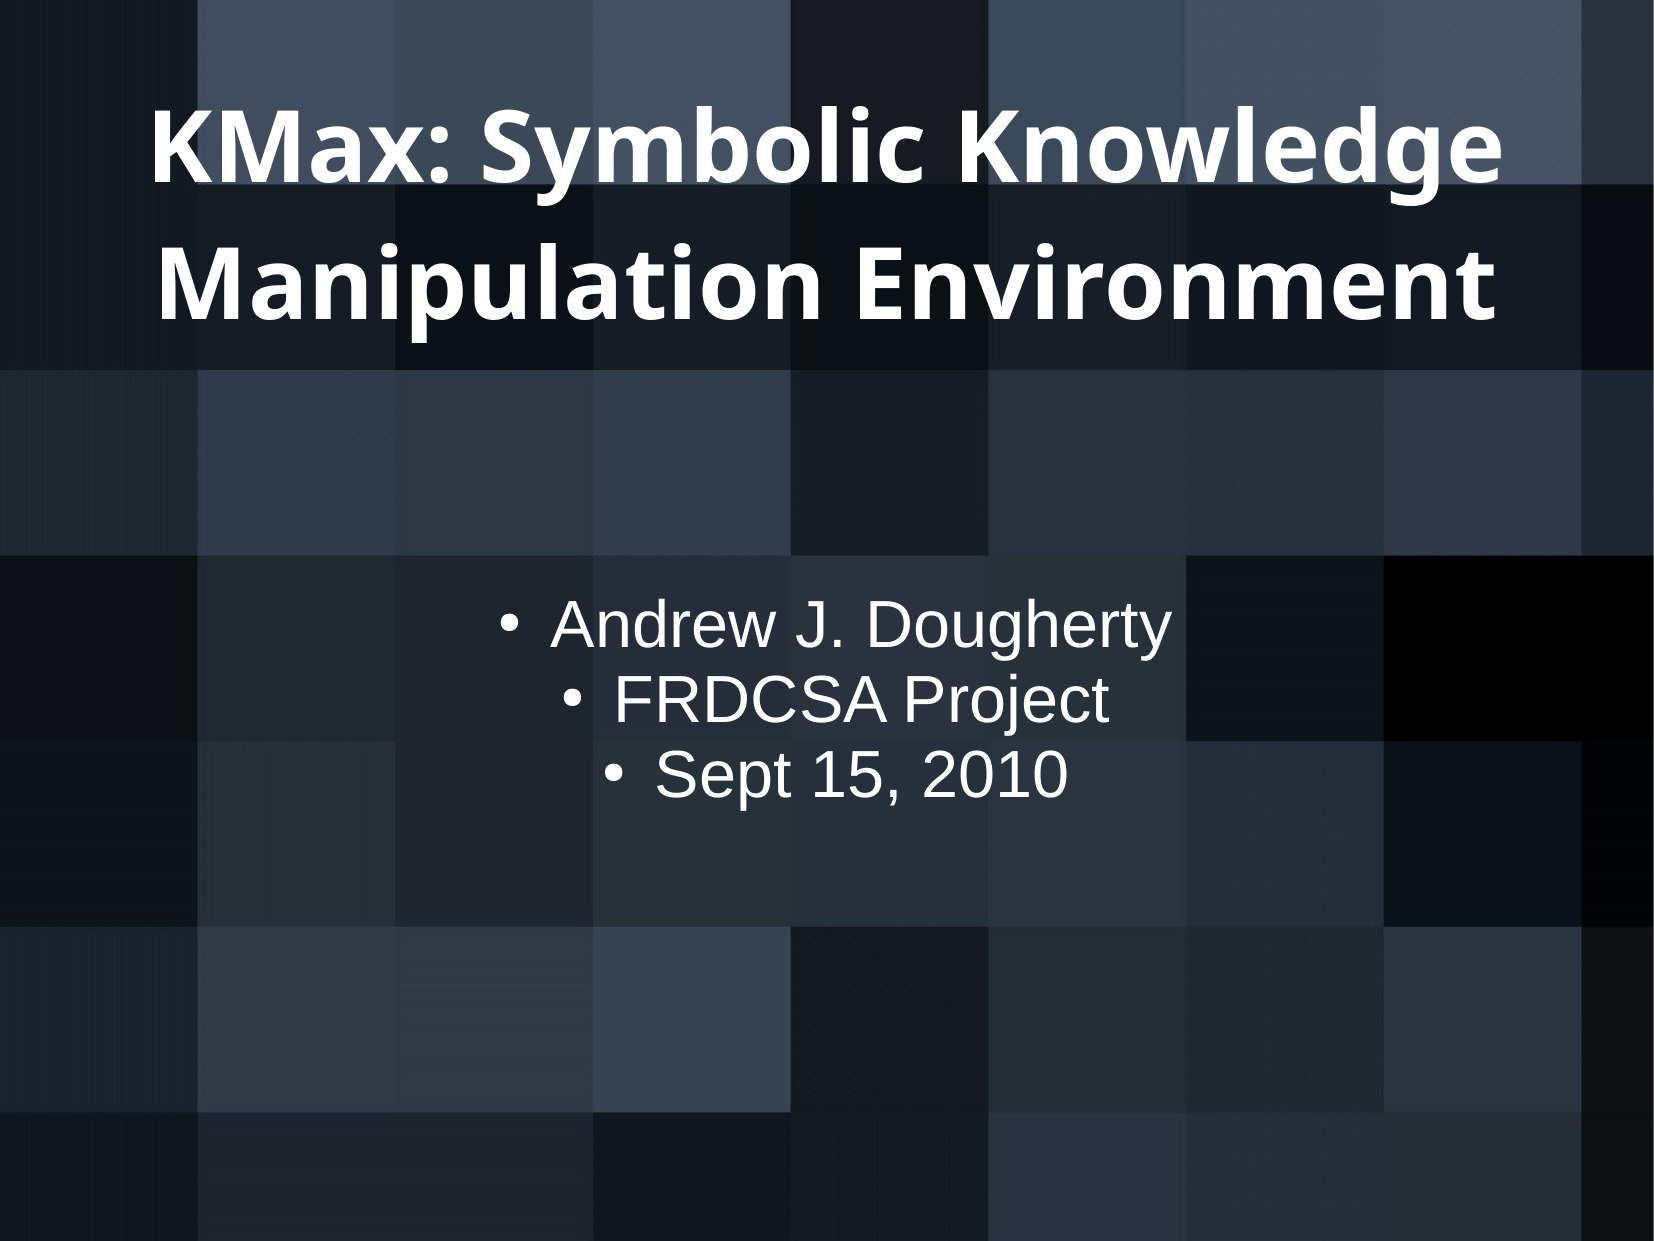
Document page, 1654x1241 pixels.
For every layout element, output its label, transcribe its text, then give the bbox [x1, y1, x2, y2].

picture [0, 0, 1654, 1241]
title KMax: Symbolic Knowledge Manipulation Environment [82, 29, 1571, 290]
subtitle Andrew J. Dougherty FRDCSA Project Sept 15, 2010 [82, 290, 1571, 1109]
